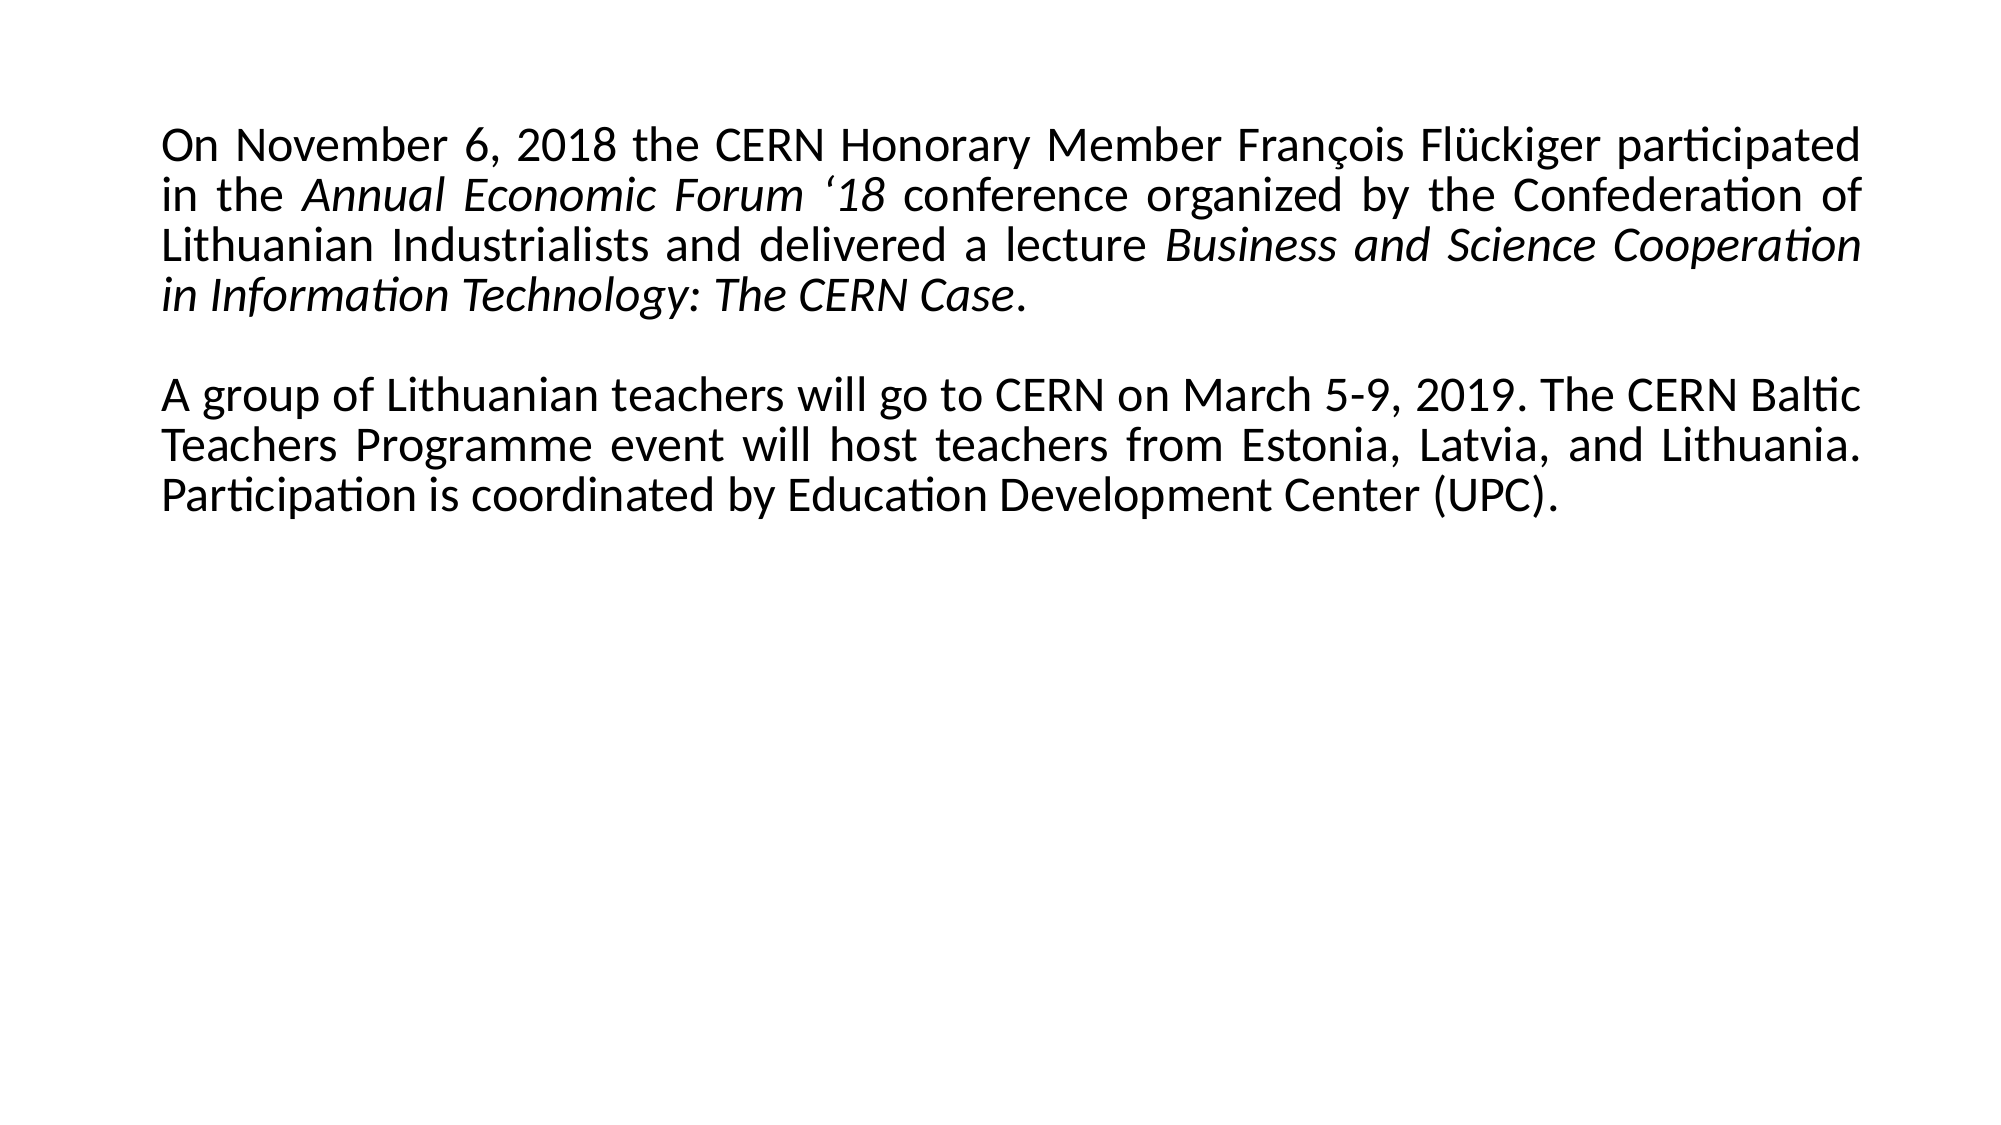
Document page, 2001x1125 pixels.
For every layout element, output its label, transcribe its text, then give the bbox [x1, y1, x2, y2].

text_box On November 6, 2018 the CERN Honorary Member François Flückiger participated in the Annual Economic Forum ‘18 conference organized by the Confederation of Lithuanian Industrialists and delivered a lecture Business and Science Cooperation in Information Technology: The CERN Case. A group of Lithuanian teachers will go to CERN on March 5-9, 2019. The CERN Baltic Teachers Programme event will host teachers from Estonia, Latvia, and Lithuania. Participation is coordinated by Education Development Center (UPC). [146, 116, 1878, 531]
